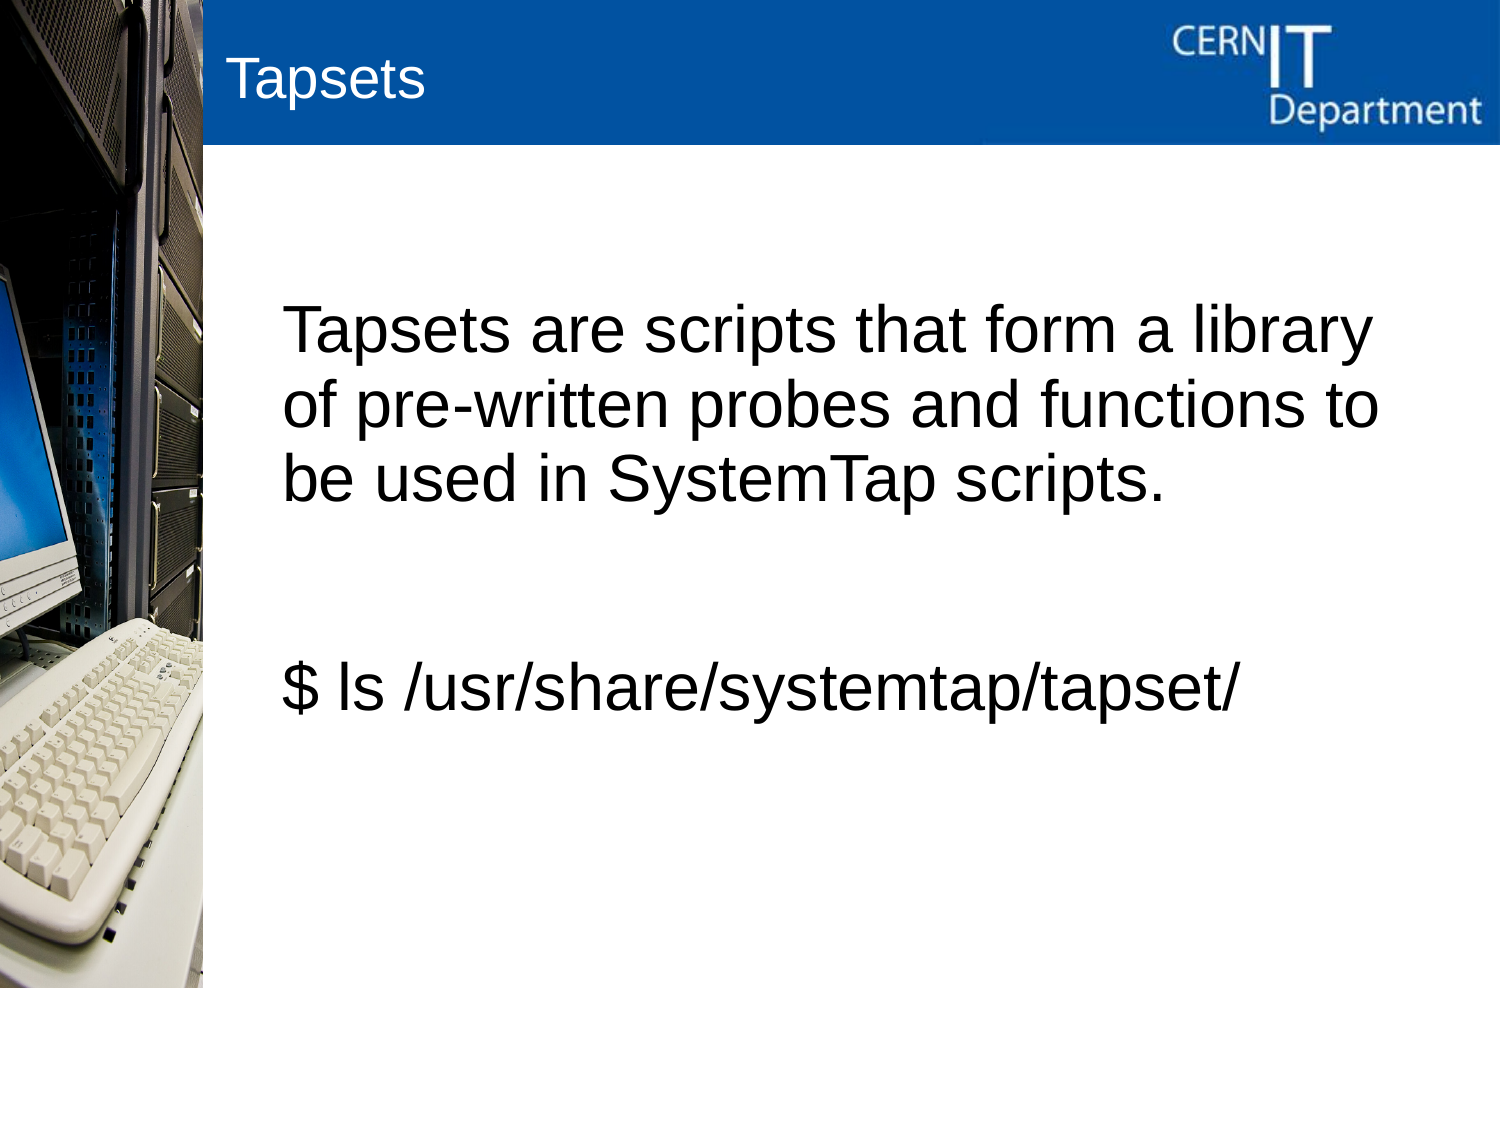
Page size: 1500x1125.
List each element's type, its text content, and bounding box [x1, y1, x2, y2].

title Tapsets [225, 44, 1088, 113]
list Tapsets are scripts that form a library of pre-written probes and functions to be used in SystemTap scripts. $ ls /usr/share/systemtap/tapset/ [211, 187, 1449, 931]
picture [0, 0, 1500, 988]
